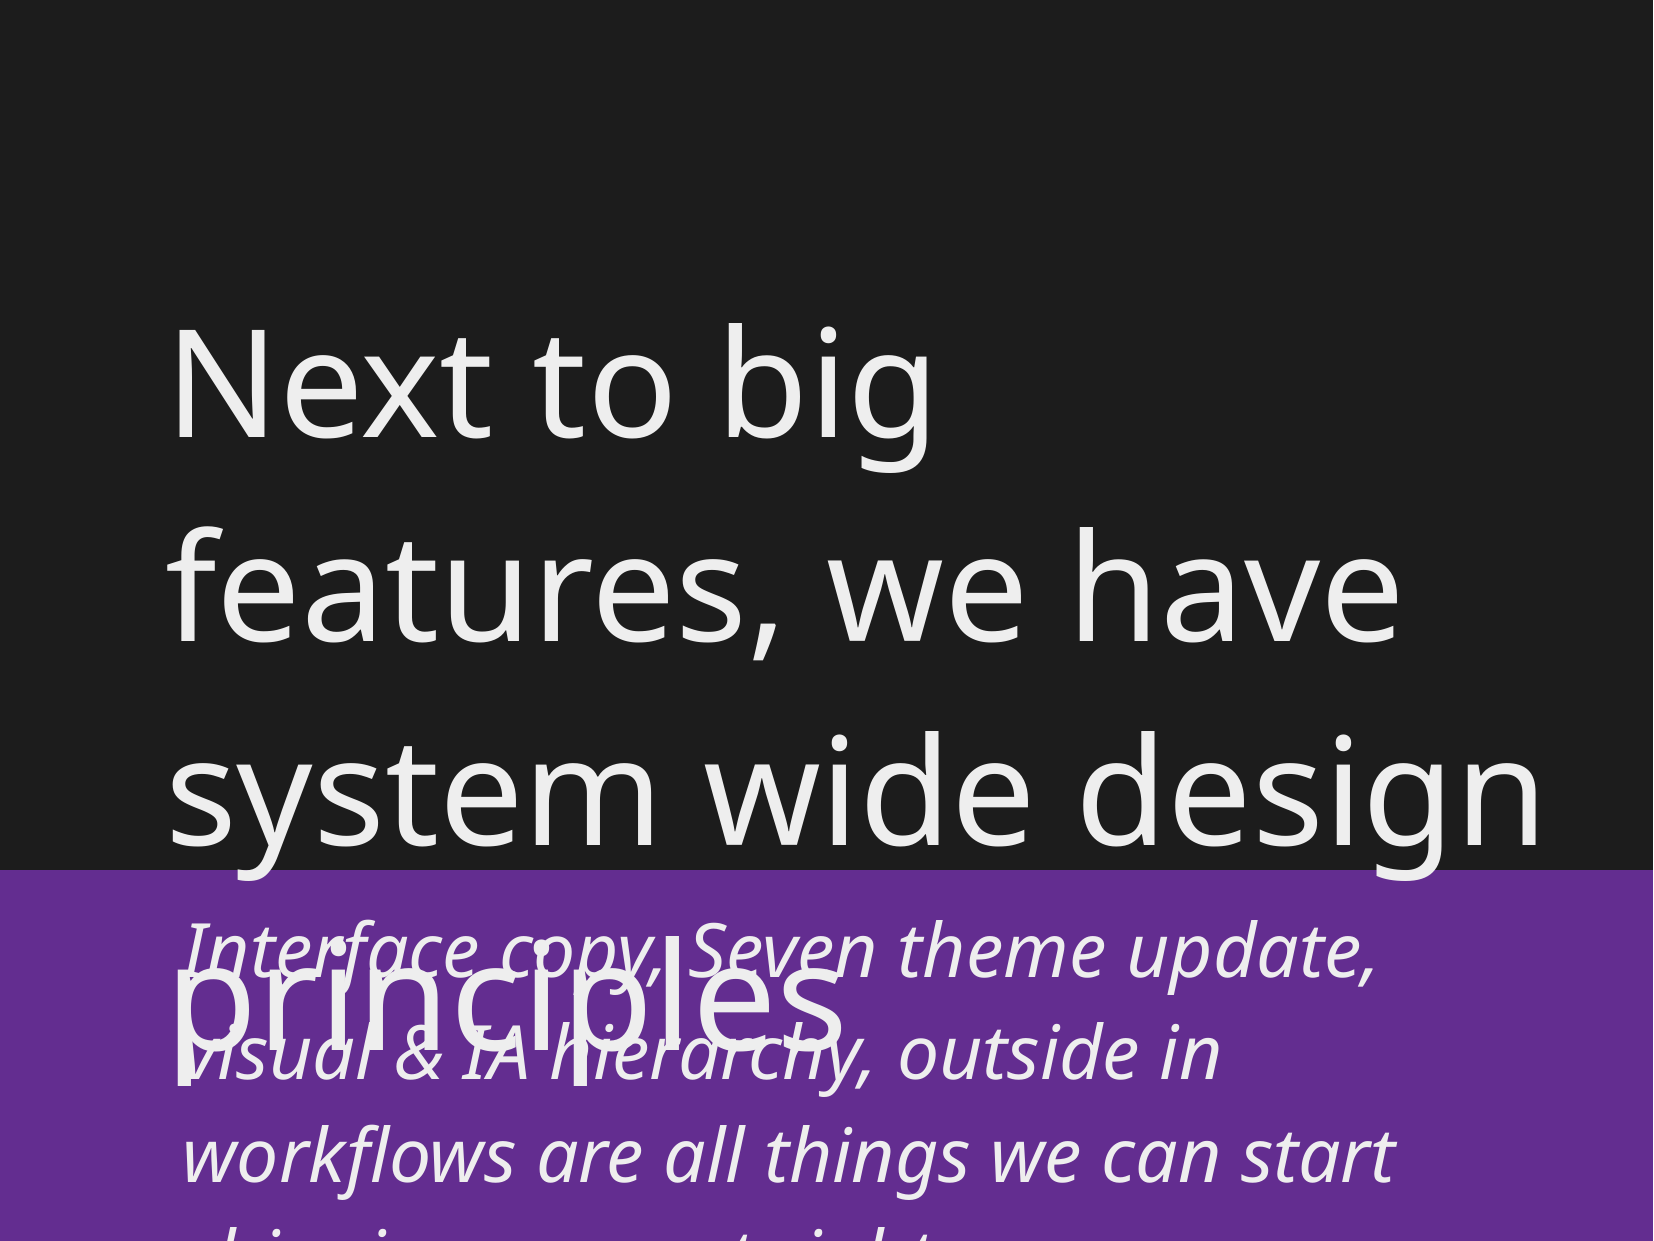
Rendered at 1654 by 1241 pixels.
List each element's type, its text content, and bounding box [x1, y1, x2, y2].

list Interface copy, Seven theme update, visual & IA hierarchy, outside in workflows are all things we can start chipping away at right now. [165, 897, 1571, 1241]
title Next to big features, we have system wide design principles [165, 72, 1571, 796]
